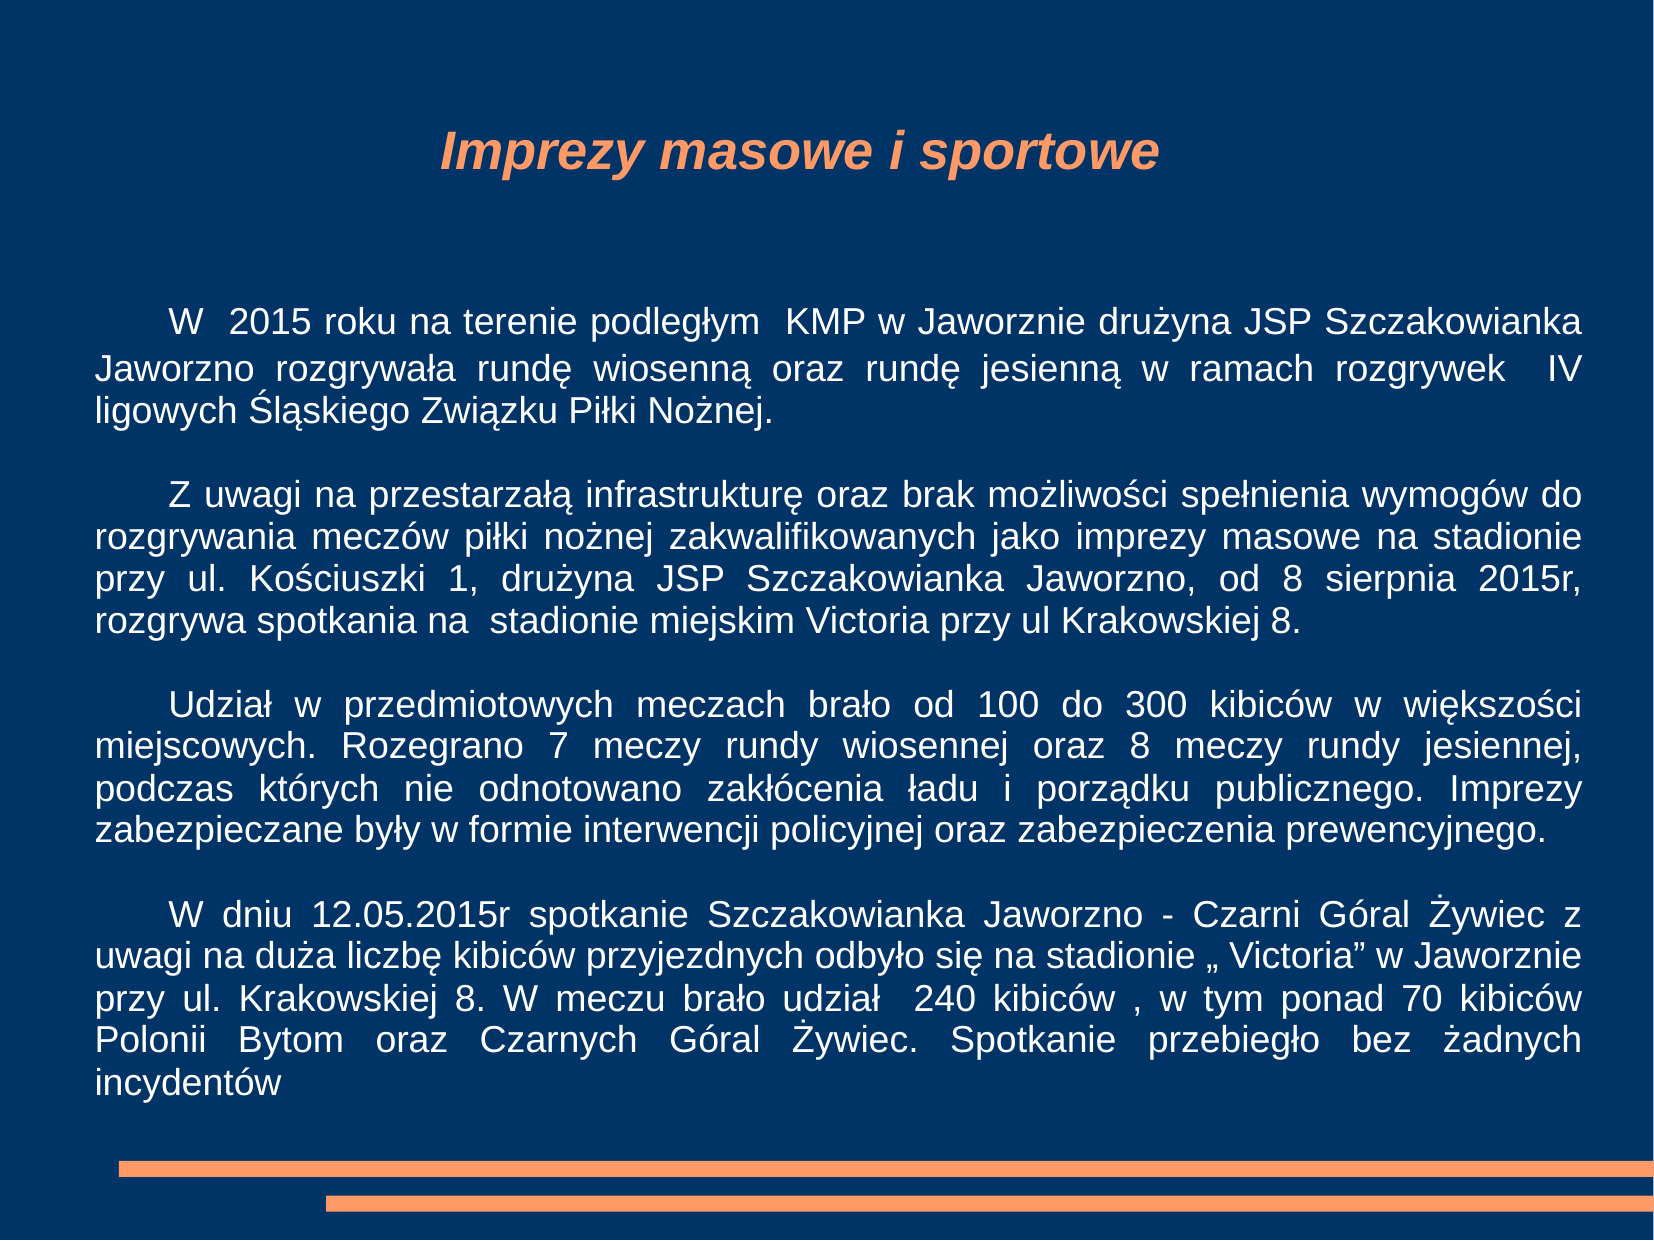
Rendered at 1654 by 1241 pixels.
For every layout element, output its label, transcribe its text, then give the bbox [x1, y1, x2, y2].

subtitle W 2015 roku na terenie podległym KMP w Jaworznie drużyna JSP Szczakowianka Jaworzno rozgrywała rundę wiosenną oraz rundę jesienną w ramach rozgrywek IV ligowych Śląskiego Związku Piłki Nożnej. Z uwagi na przestarzałą infrastrukturę oraz brak możliwości spełnienia wymogów do rozgrywania meczów piłki nożnej zakwalifikowanych jako imprezy masowe na stadionie przy ul. Kościuszki 1, drużyna JSP Szczakowianka Jaworzno, od 8 sierpnia 2015r, rozgrywa spotkania na stadionie miejskim Victoria przy ul Krakowskiej 8. Udział w przedmiotowych meczach brało od 100 do 300 kibiców w większości miejscowych. Rozegrano 7 meczy rundy wiosennej oraz 8 meczy rundy jesiennej, podczas których nie odnotowano zakłócenia ładu i porządku publicznego. Imprezy zabezpieczane były w formie interwencji policyjnej oraz zabezpieczenia prewencyjnego. W dniu 12.05.2015r spotkanie Szczakowianka Jaworzno - Czarni Góral Żywiec z uwagi na duża liczbę kibiców przyjezdnych odbyło się na stadionie „ Victoria” w Jaworznie przy ul. Krakowskiej 8. W meczu brało udział 240 kibiców , w tym ponad 70 kibiców Polonii Bytom oraz Czarnych Góral Żywiec. Spotkanie przebiegło bez żadnych incydentów [94, 281, 1583, 1104]
title Imprezy masowe i sportowe [94, 47, 1507, 255]
